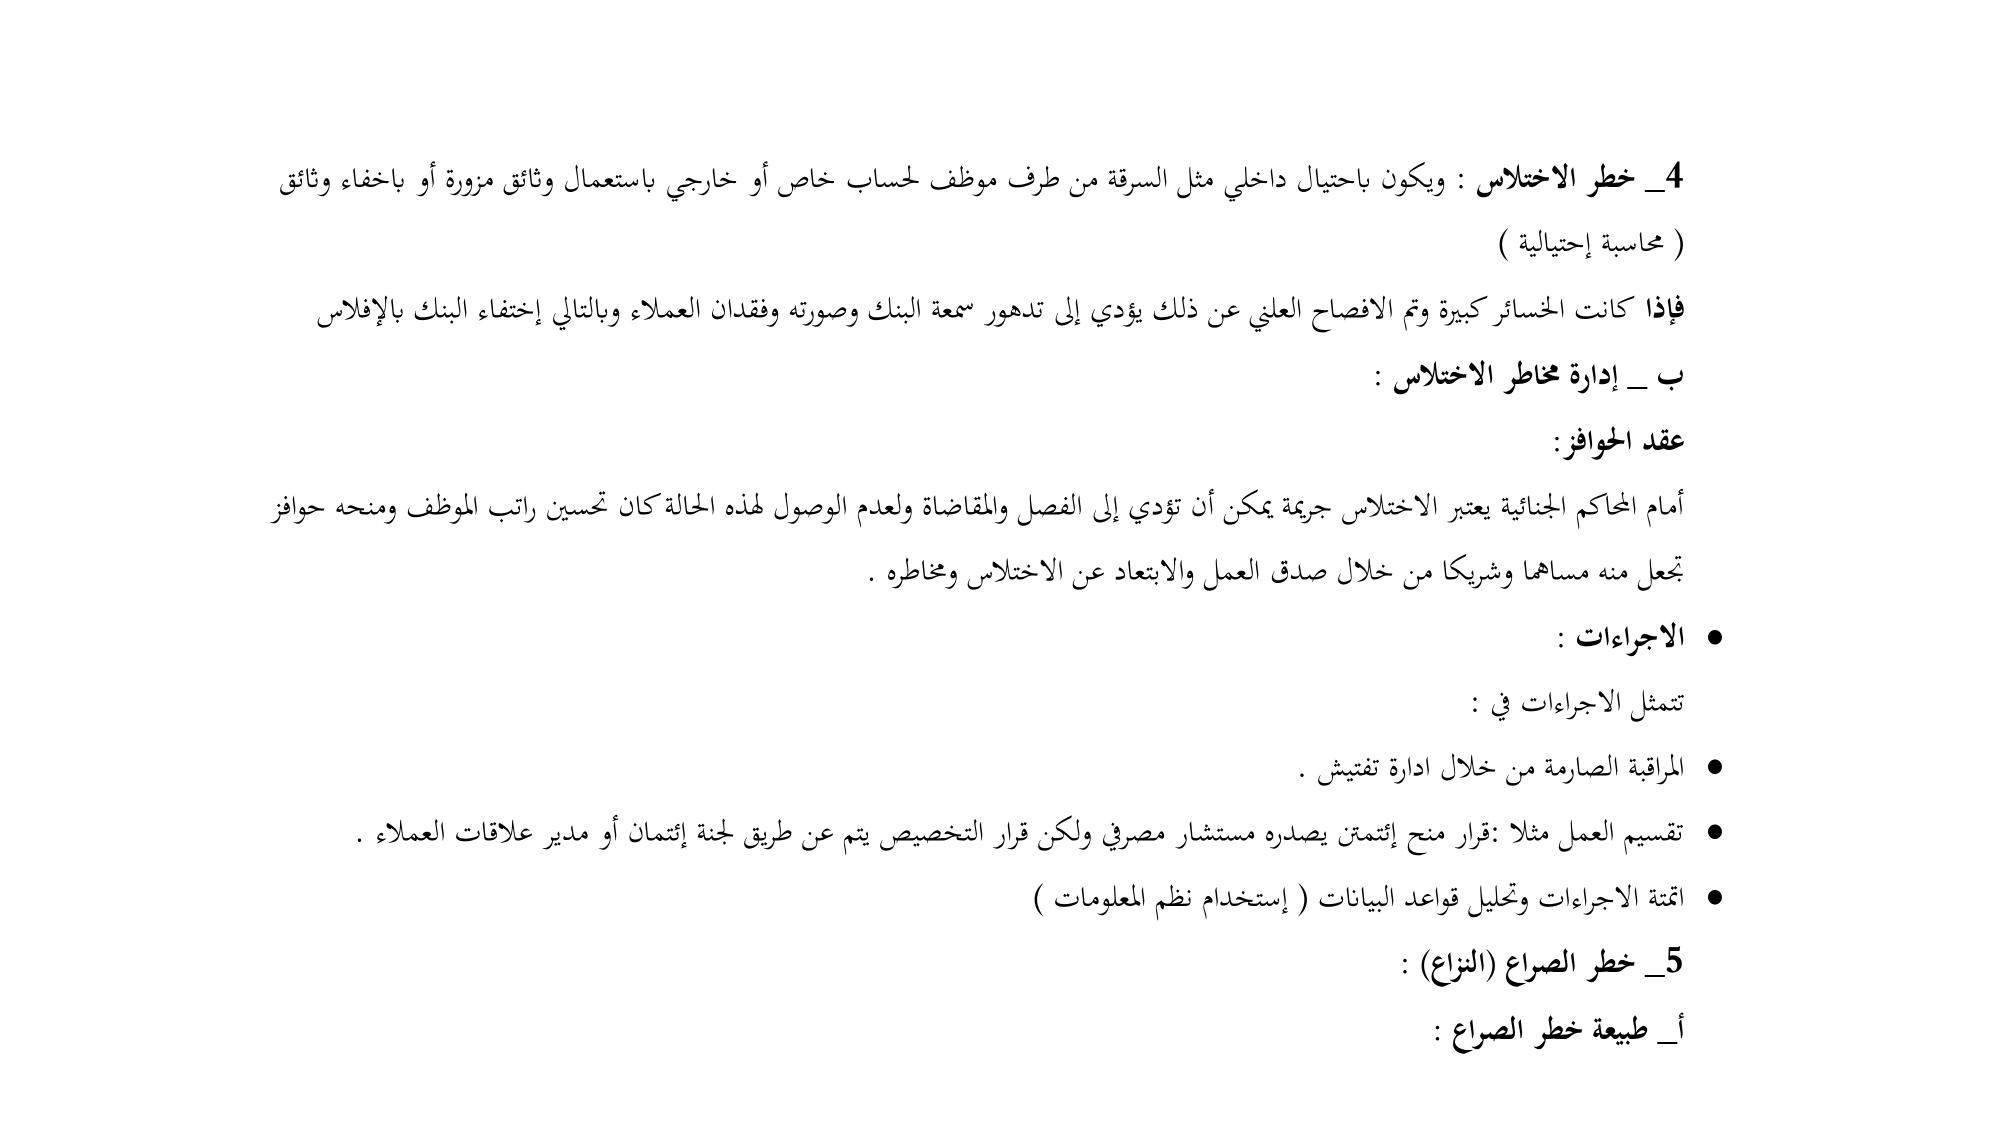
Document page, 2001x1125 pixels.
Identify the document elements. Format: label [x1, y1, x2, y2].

picture [222, 53, 1778, 1071]
